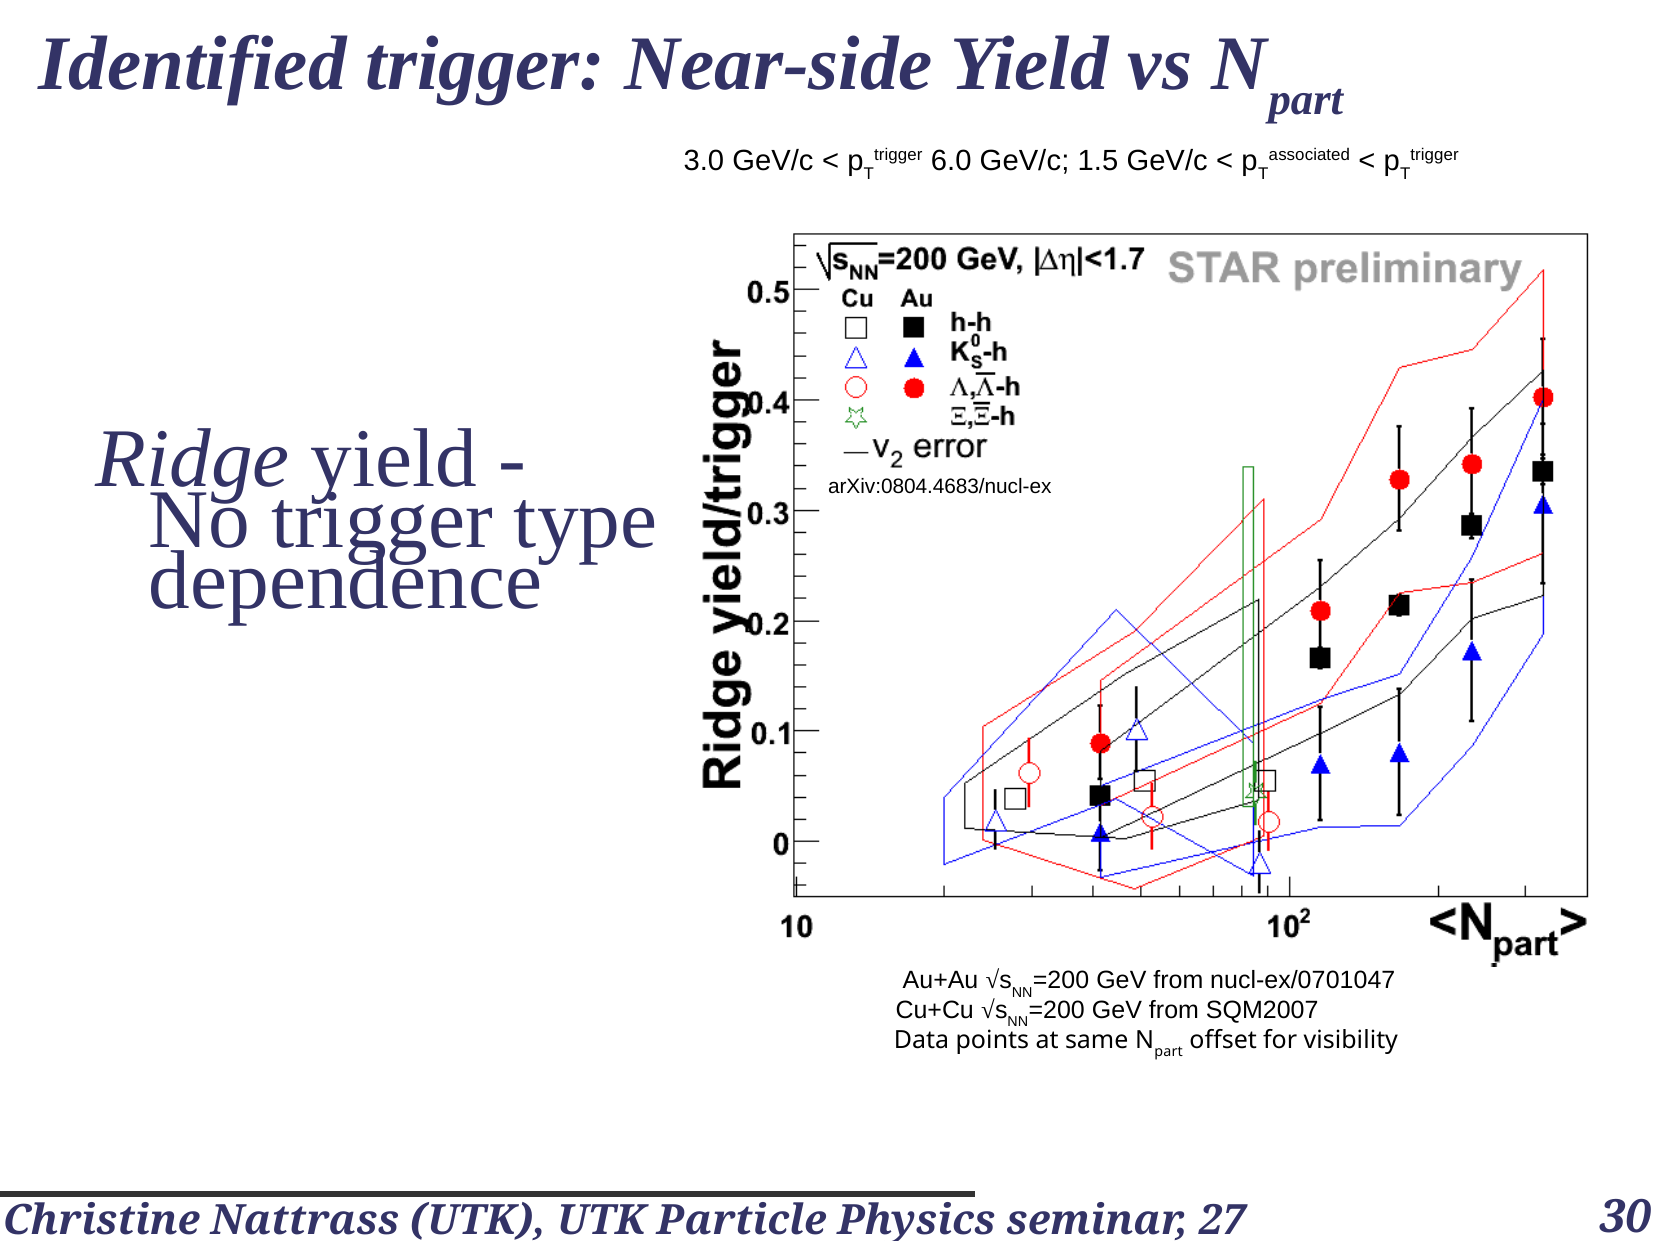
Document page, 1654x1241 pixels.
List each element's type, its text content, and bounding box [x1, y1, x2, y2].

title Identified trigger: Near-side Yield vs Npart [0, 0, 1524, 151]
text_box Au+Au √sNN=200 GeV from nucl-ex/0701047 Cu+Cu √sNN=200 GeV from SQM2007 [880, 958, 1601, 1018]
text_box arXiv:0804.4683/nucl-ex [813, 469, 1067, 508]
text_box 3.0 GeV/c < pTtrigger 6.0 GeV/c; 1.5 GeV/c < pTassociated < pTtrigger [668, 136, 1654, 196]
text_box Data points at same Npart offset for visibility [879, 1014, 1477, 1070]
text_box [668, 196, 1648, 993]
list Ridge yield - No trigger type dependence [77, 438, 676, 750]
picture [692, 224, 1596, 968]
